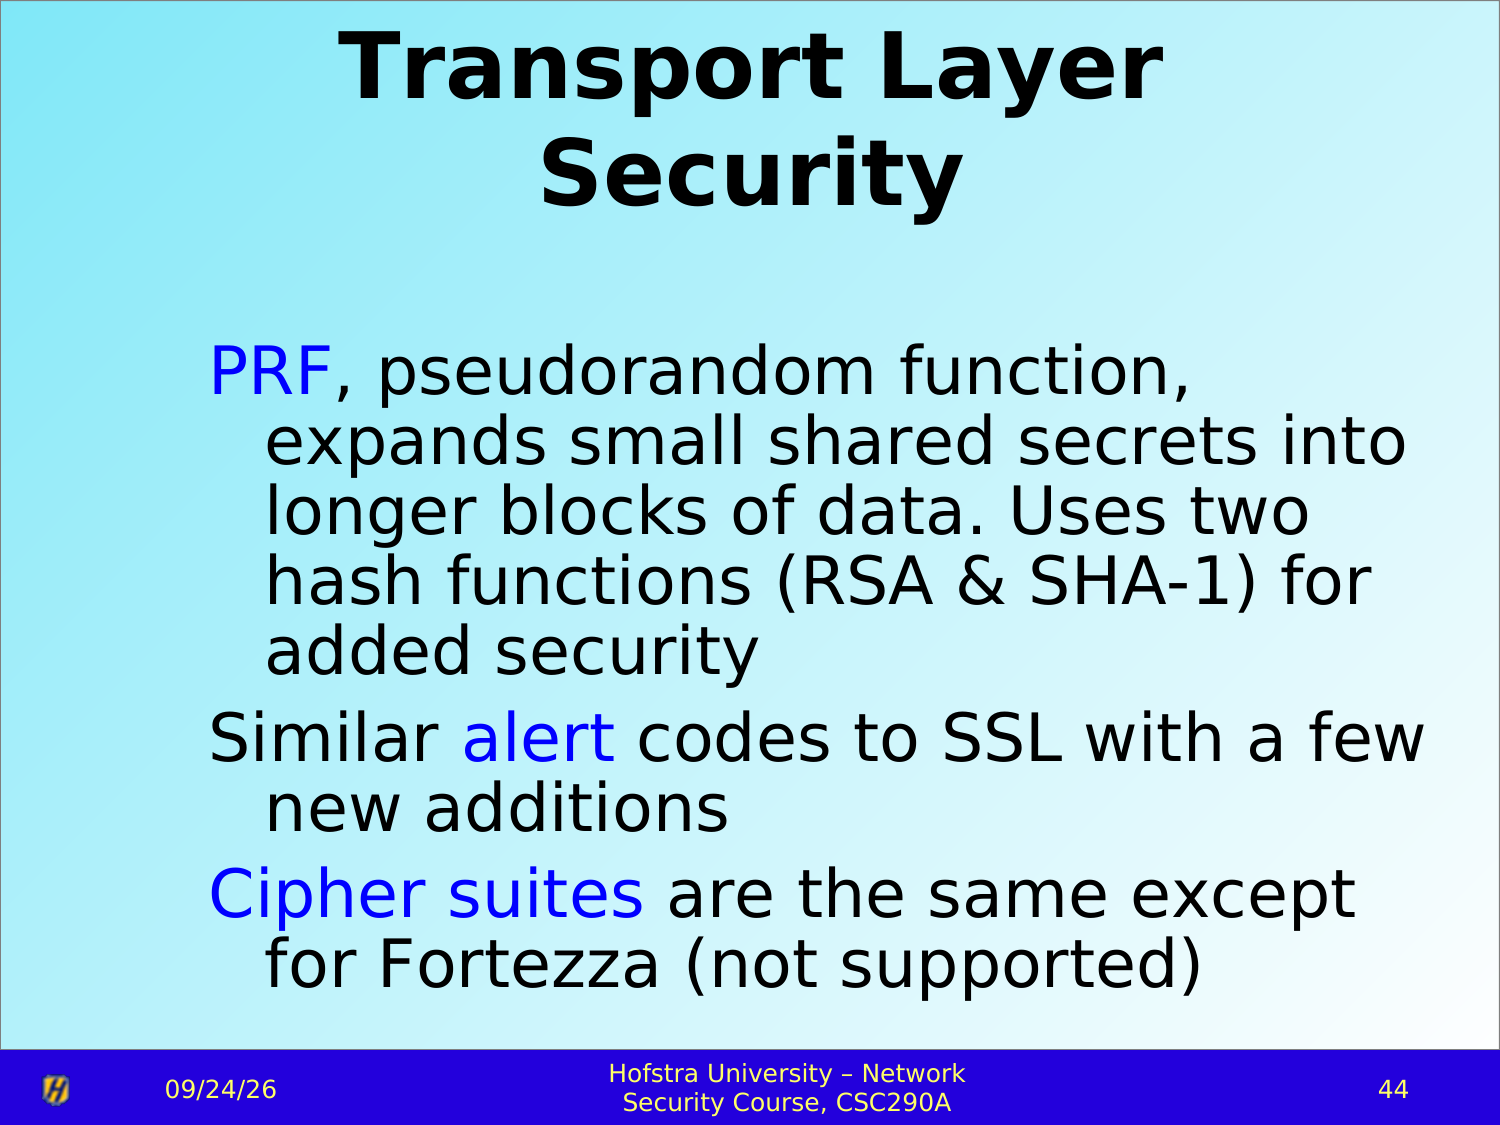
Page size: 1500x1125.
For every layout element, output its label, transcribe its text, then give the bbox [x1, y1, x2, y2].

picture [37, 1072, 76, 1110]
list PRF, pseudorandom function, expands small shared secrets into longer blocks of data. Uses two hash functions (RSA & SHA-1) for added security Similar alert codes to SSL with a few new additions Cipher suites are the same except for Fortezza (not supported) [193, 330, 1469, 1018]
title Transport Layer Security [112, 5, 1391, 236]
